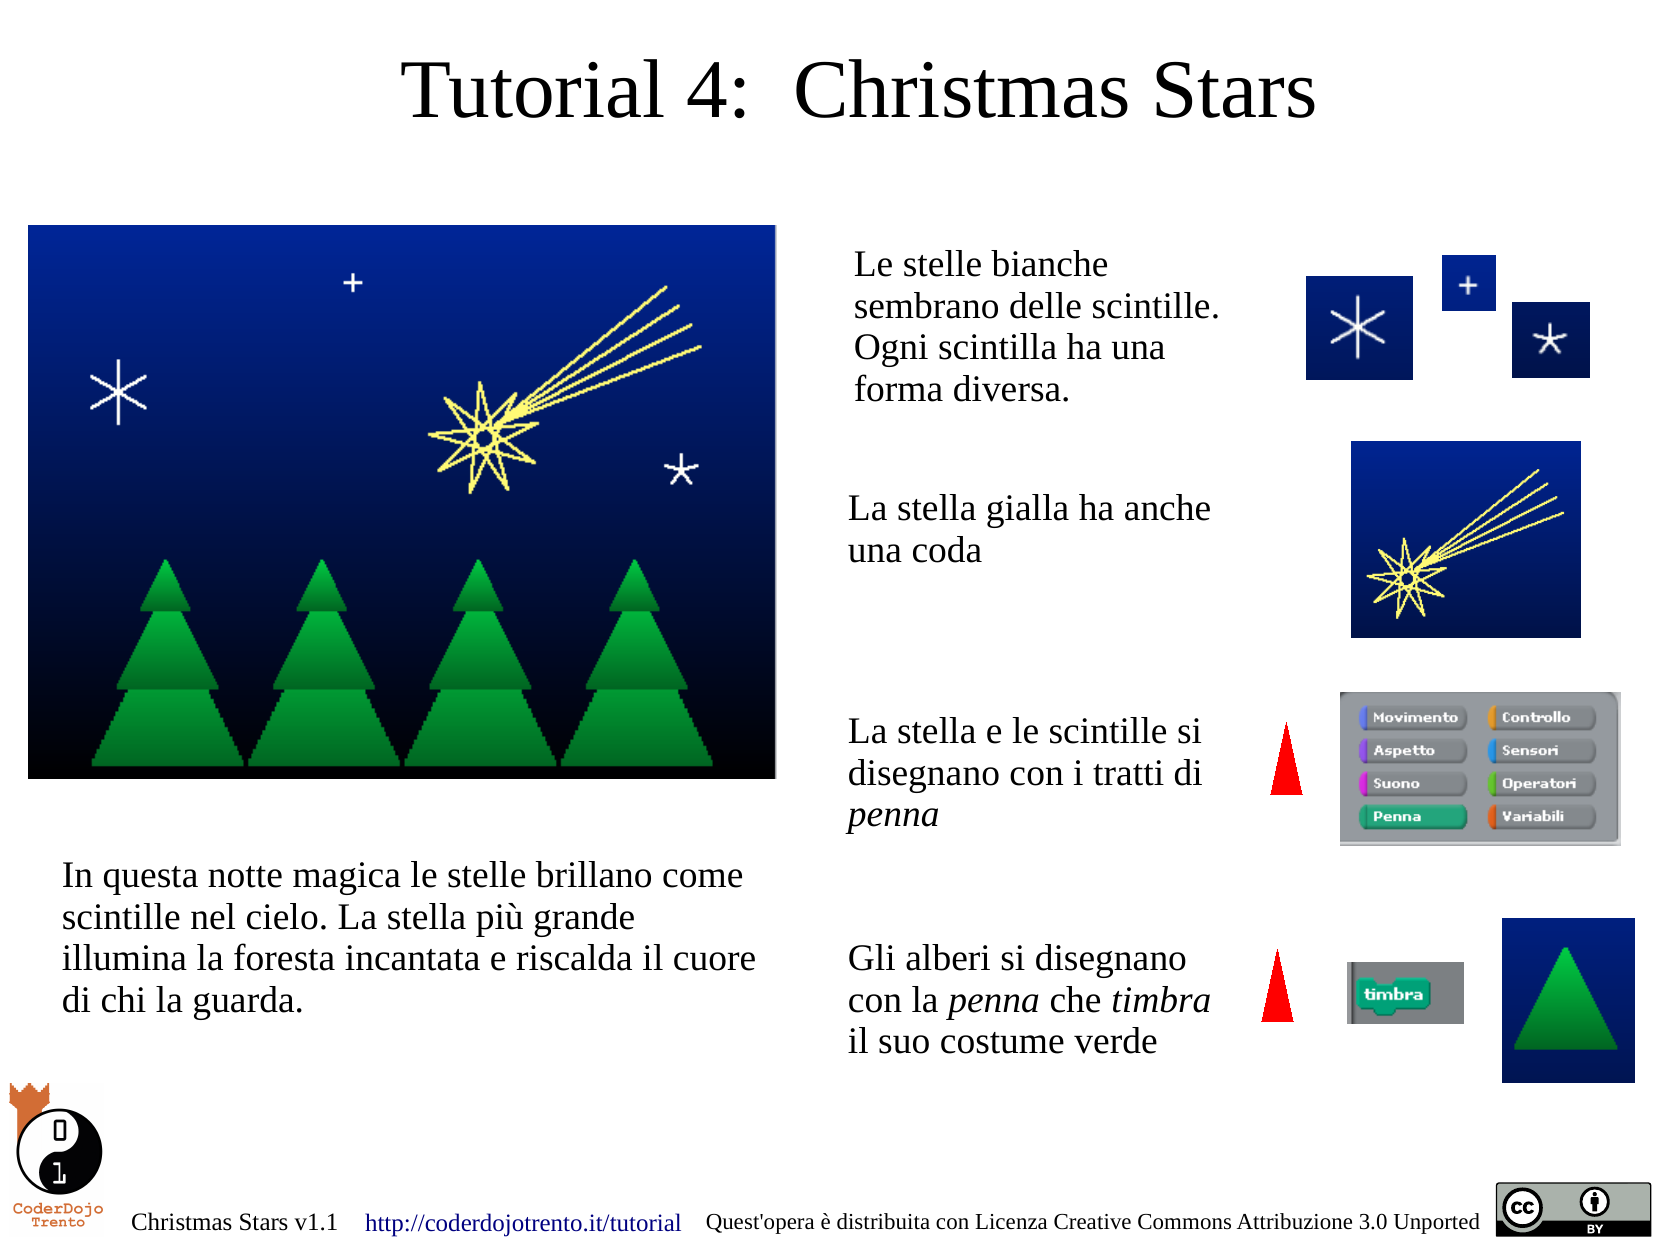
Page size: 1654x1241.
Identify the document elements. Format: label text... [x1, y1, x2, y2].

text_box La stella e le scintille si disegnano con i tratti di penna [833, 702, 1236, 845]
text_box [1261, 949, 1294, 1022]
picture [1512, 302, 1590, 378]
picture [1347, 962, 1464, 1024]
text_box [1270, 722, 1303, 795]
text_box http://coderdojotrento.it/tutorial [358, 1201, 685, 1241]
text_box Gli alberi si disegnano con la penna che timbra il suo costume verde [833, 929, 1236, 1073]
text_box In questa notte magica le stelle brillano come scintille nel cielo. La stella più grande illumina la foresta incantata e riscalda il cuore di chi la guarda. [47, 846, 773, 1032]
text_box Tutorial 4: Christmas Stars [385, 36, 1335, 144]
picture [1495, 1182, 1652, 1237]
picture [1351, 441, 1581, 638]
text_box Quest'opera è distribuita con Licenza Creative Commons Attribuzione 3.0 Unported [685, 1201, 1519, 1241]
picture [1442, 255, 1496, 311]
picture [1306, 276, 1413, 380]
picture [1502, 918, 1635, 1083]
picture [9, 1083, 104, 1237]
picture [1340, 692, 1621, 846]
text_box Le stelle bianche sembrano delle scintille. Ogni scintilla ha una forma diversa. [838, 235, 1242, 421]
text_box Christmas Stars v1.1 [109, 1200, 358, 1241]
picture [28, 225, 777, 779]
text_box La stella gialla ha anche una coda [833, 479, 1236, 597]
